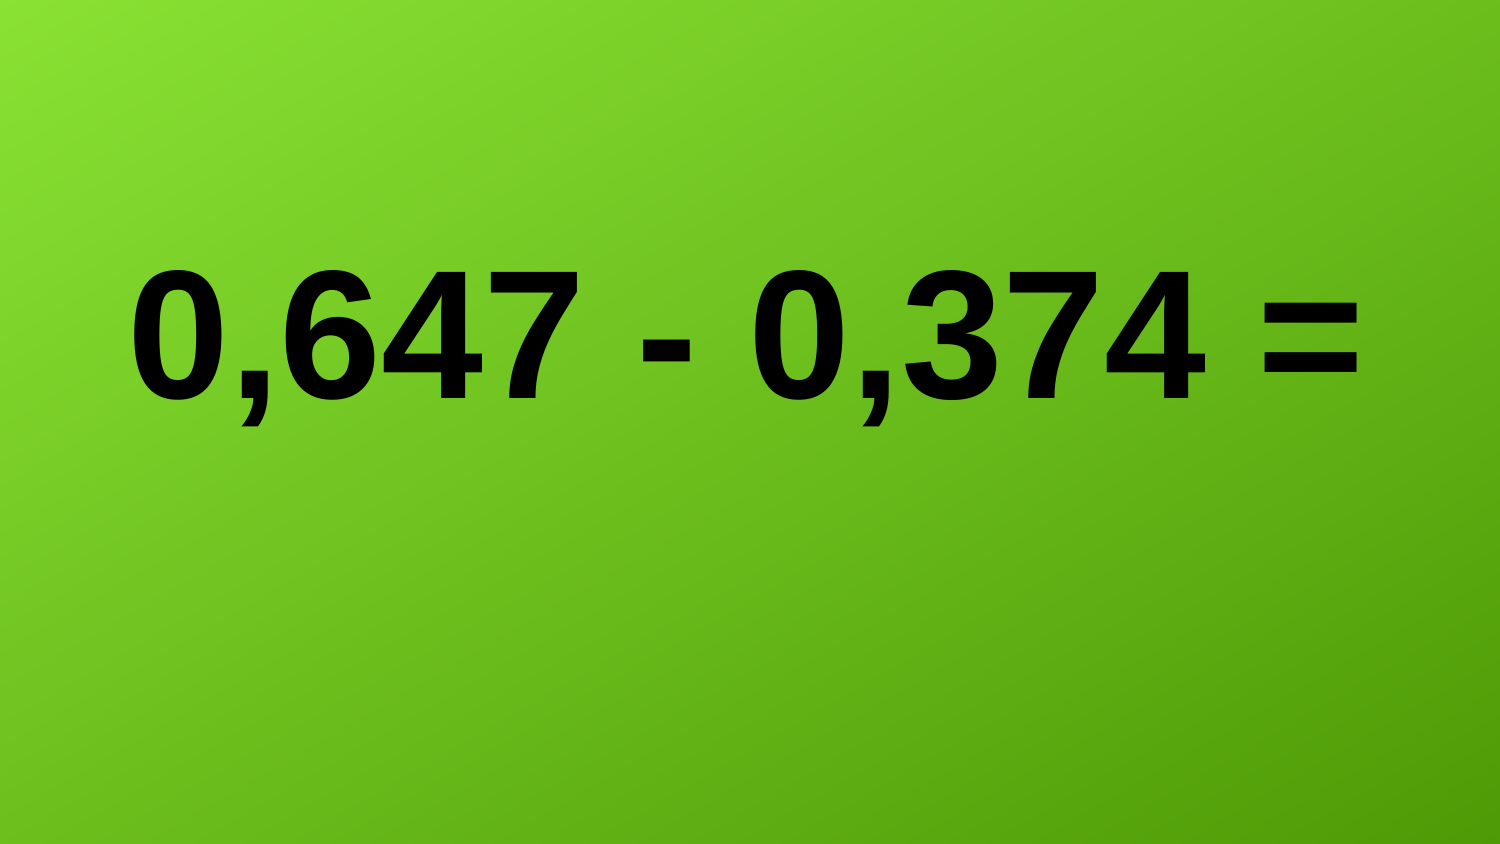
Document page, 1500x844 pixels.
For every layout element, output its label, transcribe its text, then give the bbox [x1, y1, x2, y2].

text_box 0,647 - 0,374 = [112, 259, 1388, 450]
